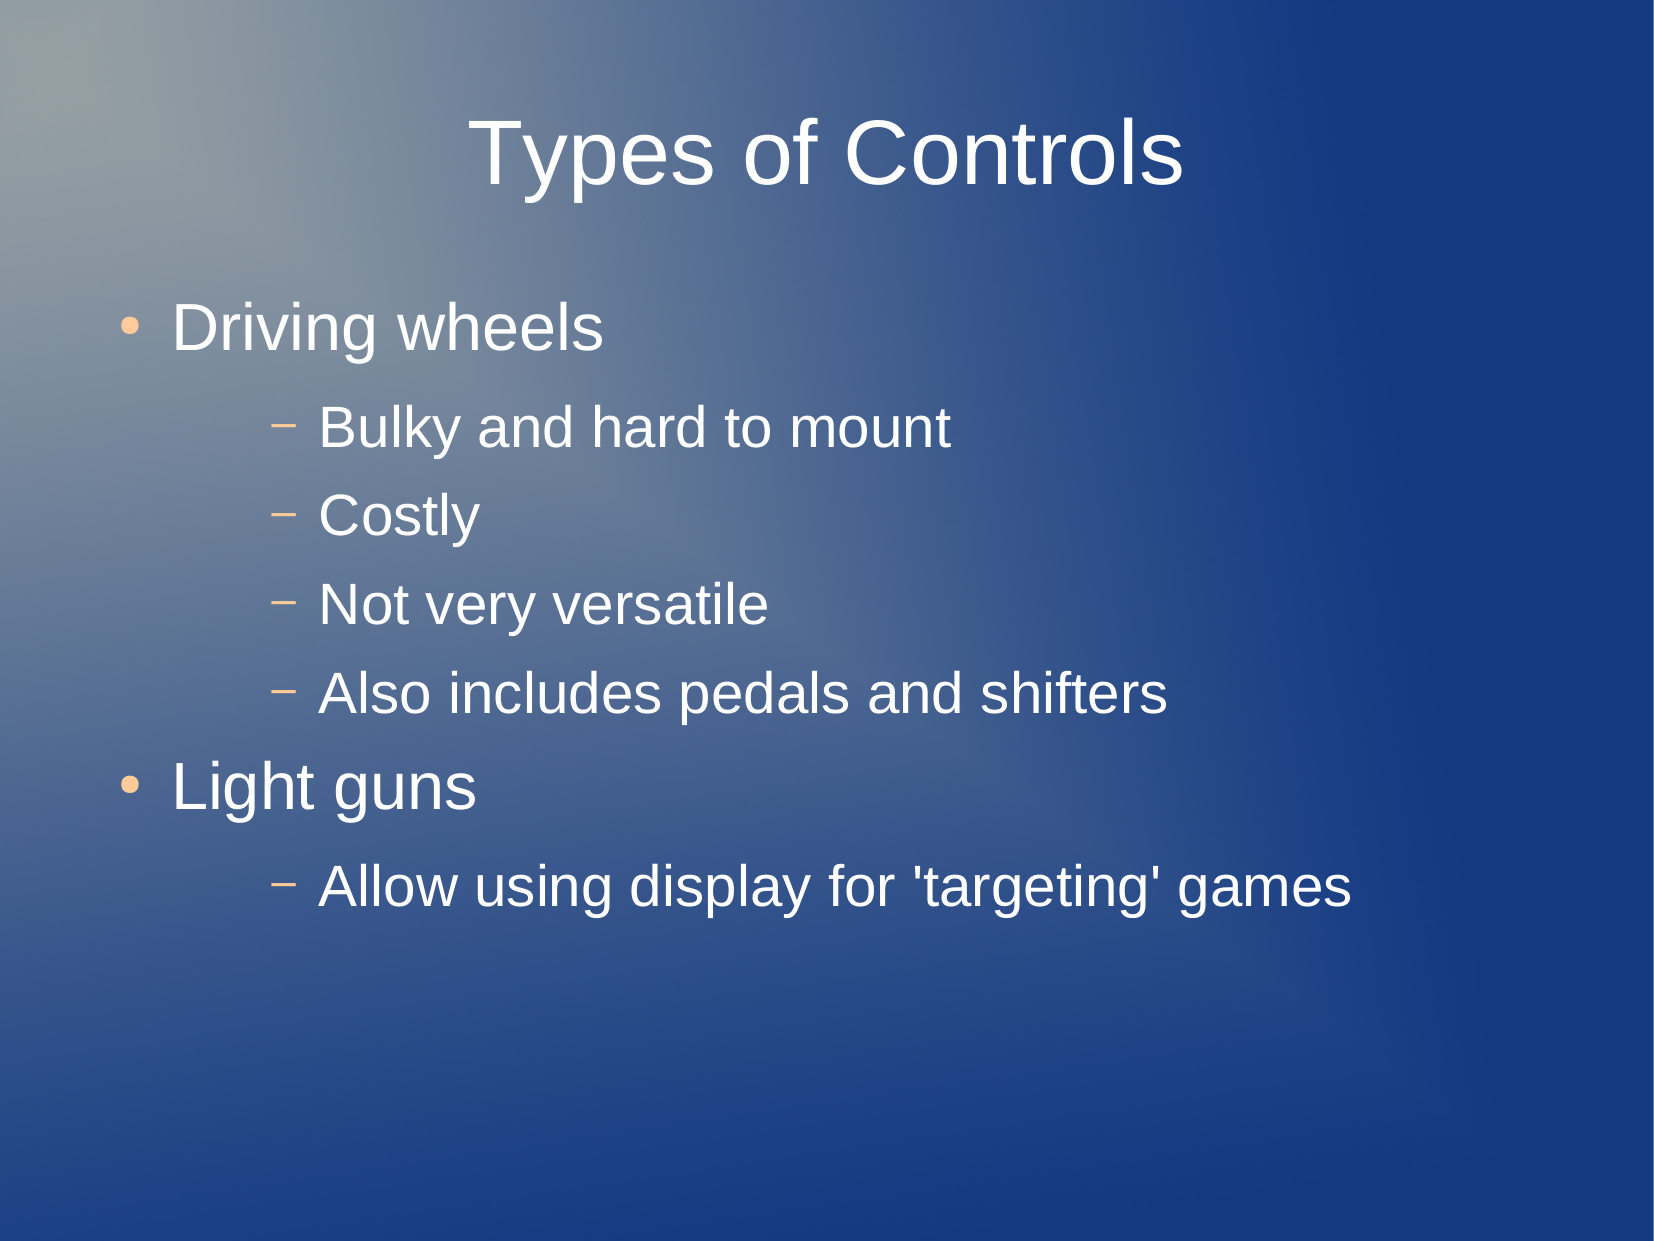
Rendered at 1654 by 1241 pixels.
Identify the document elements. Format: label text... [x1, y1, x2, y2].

title Types of Controls [82, 56, 1571, 250]
picture [0, 0, 1654, 1241]
list Driving wheels Bulky and hard to mount Costly Not very versatile Also includes pedals and shifters Light guns Allow using display for 'targeting' games [82, 290, 1571, 1094]
